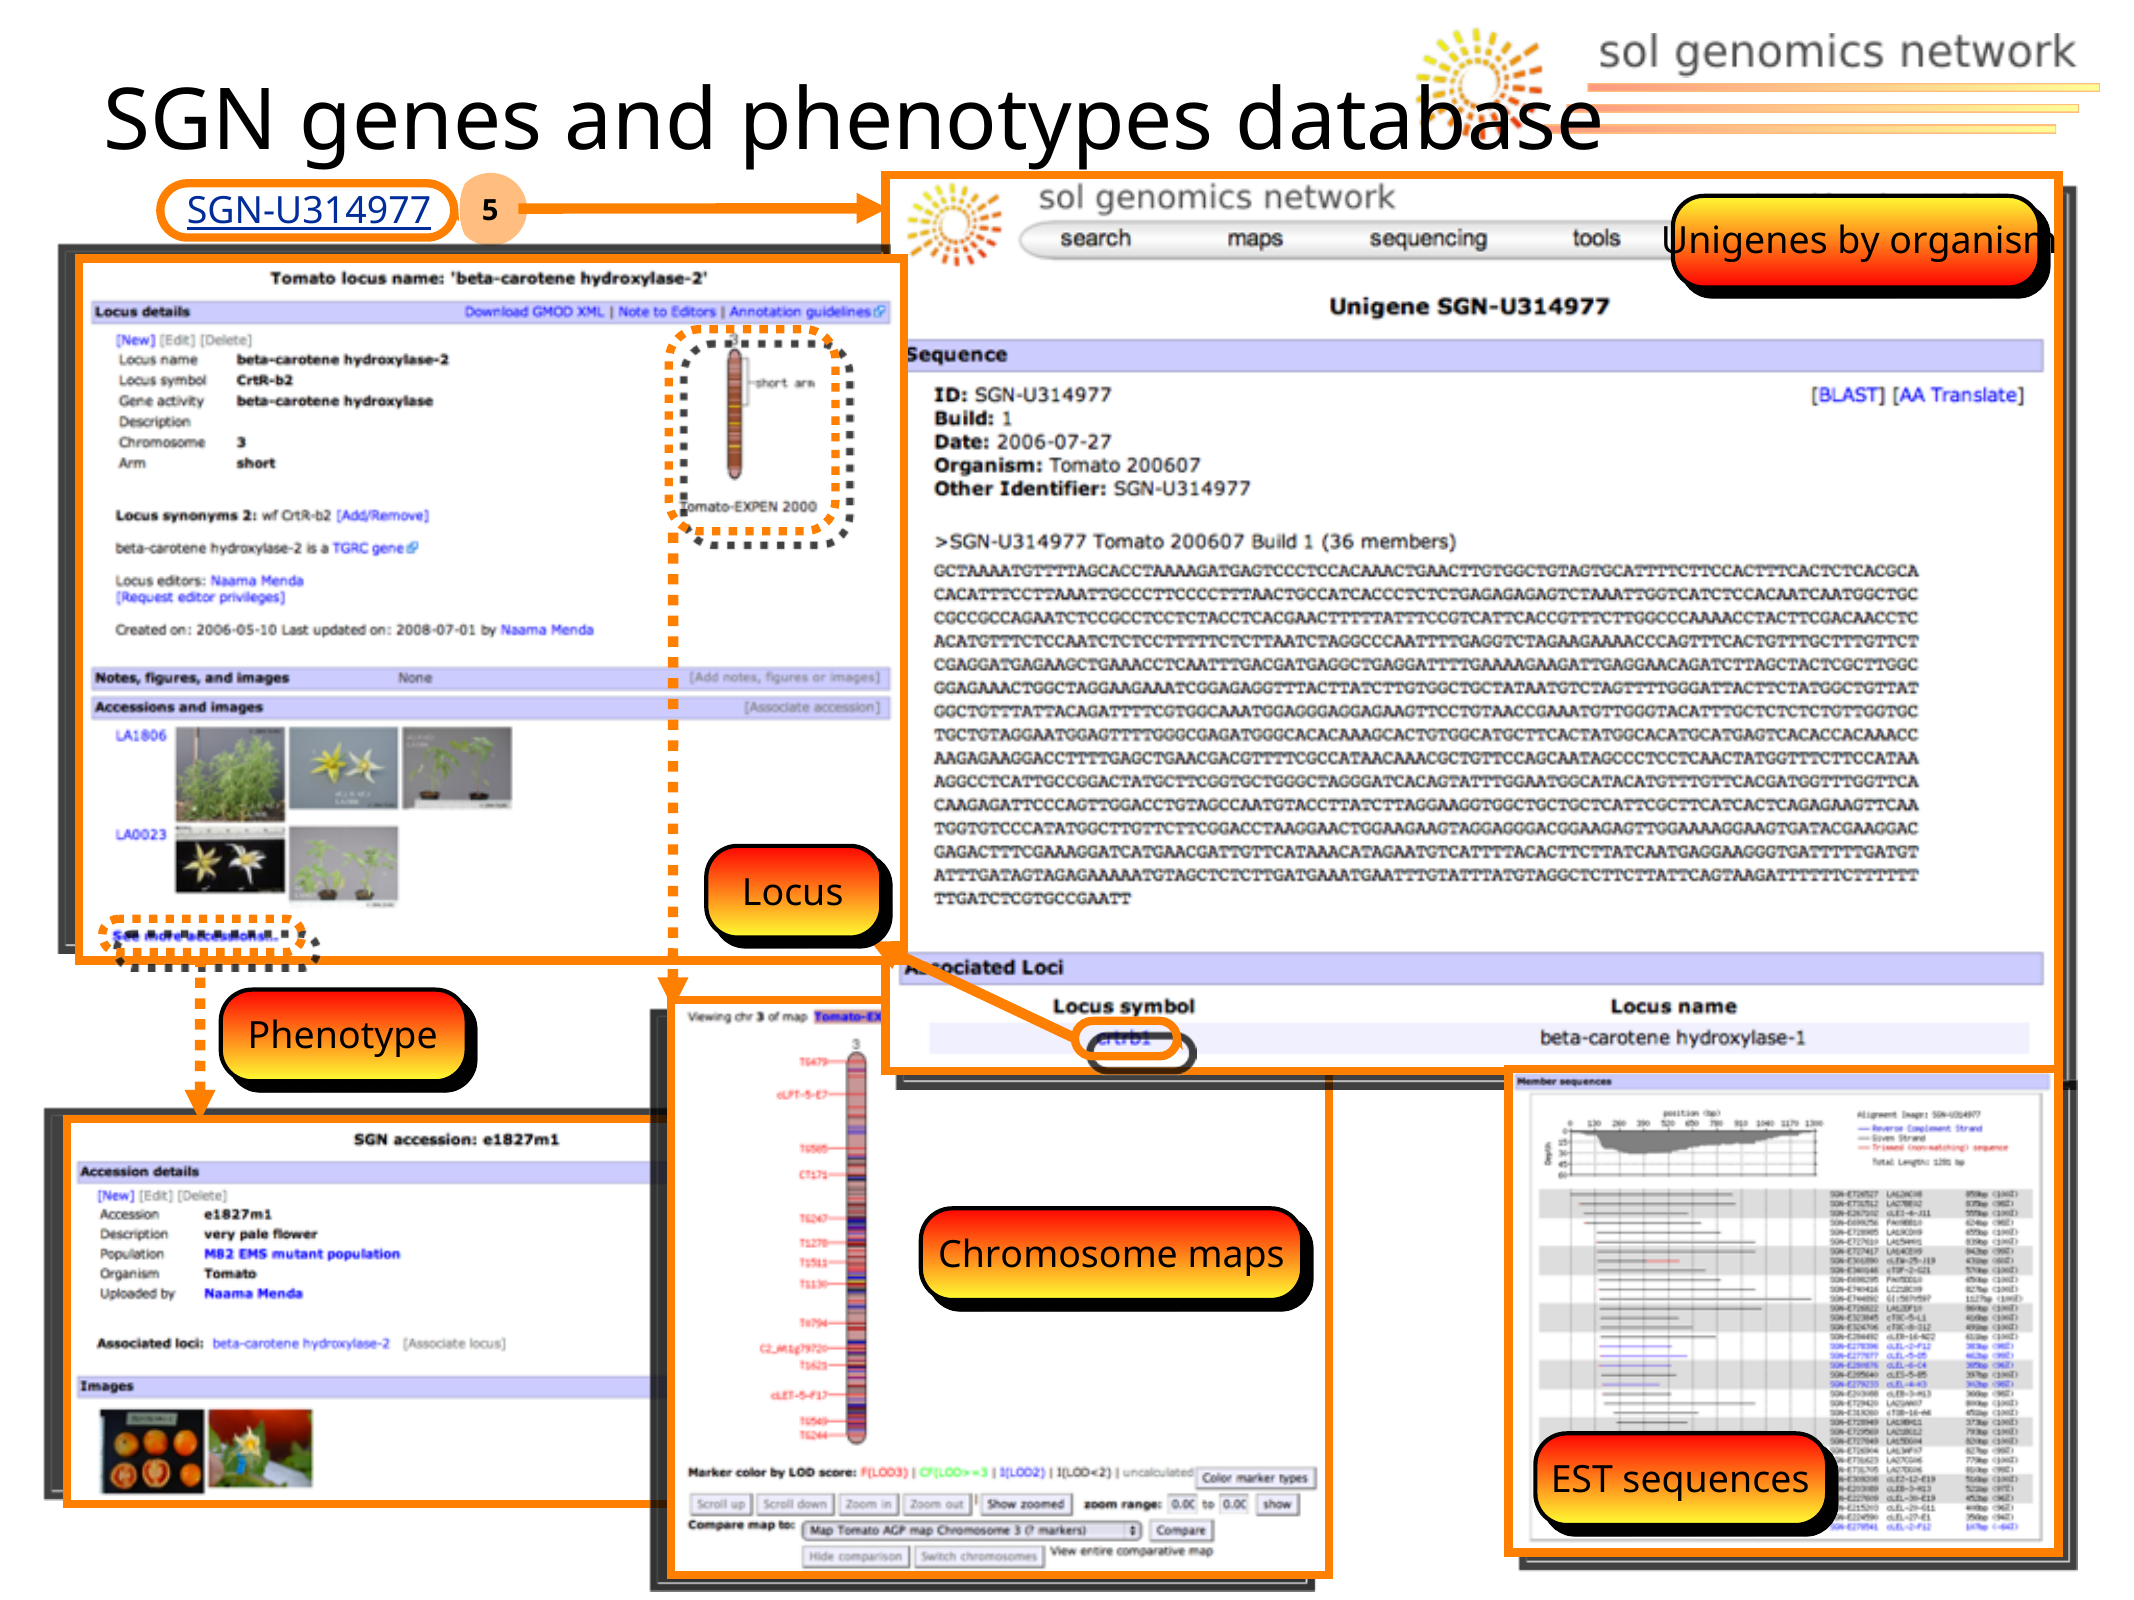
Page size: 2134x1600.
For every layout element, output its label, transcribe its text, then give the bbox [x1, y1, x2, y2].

picture [1080, 1025, 1169, 1049]
text_box Chromosome maps [938, 1227, 1285, 1279]
text_box [220, 989, 467, 1082]
picture [83, 357, 901, 957]
picture [1098, 1043, 1188, 1066]
text_box [1535, 1433, 1828, 1526]
picture [658, 1122, 667, 1501]
text_box Locus [741, 865, 844, 917]
text_box [1674, 265, 2039, 288]
picture [1512, 1072, 2055, 1549]
picture [651, 1122, 657, 1501]
picture [1089, 1061, 1100, 1067]
text_box EST sequences [1550, 1452, 1810, 1504]
text_box [1655, 124, 2057, 134]
picture [70, 1122, 649, 1501]
text_box [1655, 104, 2080, 113]
picture [675, 1004, 1326, 1571]
picture [682, 360, 689, 366]
text_box [1676, 195, 2037, 213]
text_box [920, 1208, 1303, 1301]
text_box [1655, 83, 2101, 92]
text_box SGN genes and phenotypes database [0, 0, 1655, 357]
text_box [706, 845, 882, 938]
text_box Unigenes by organism [1660, 213, 2059, 265]
picture [1087, 1033, 1172, 1052]
text_box Phenotype [247, 1008, 439, 1060]
picture [1095, 1041, 1172, 1052]
picture [904, 1075, 1326, 1080]
picture [889, 965, 1089, 1067]
picture [1655, 33, 2078, 78]
picture [908, 179, 2055, 1067]
picture [114, 942, 121, 949]
